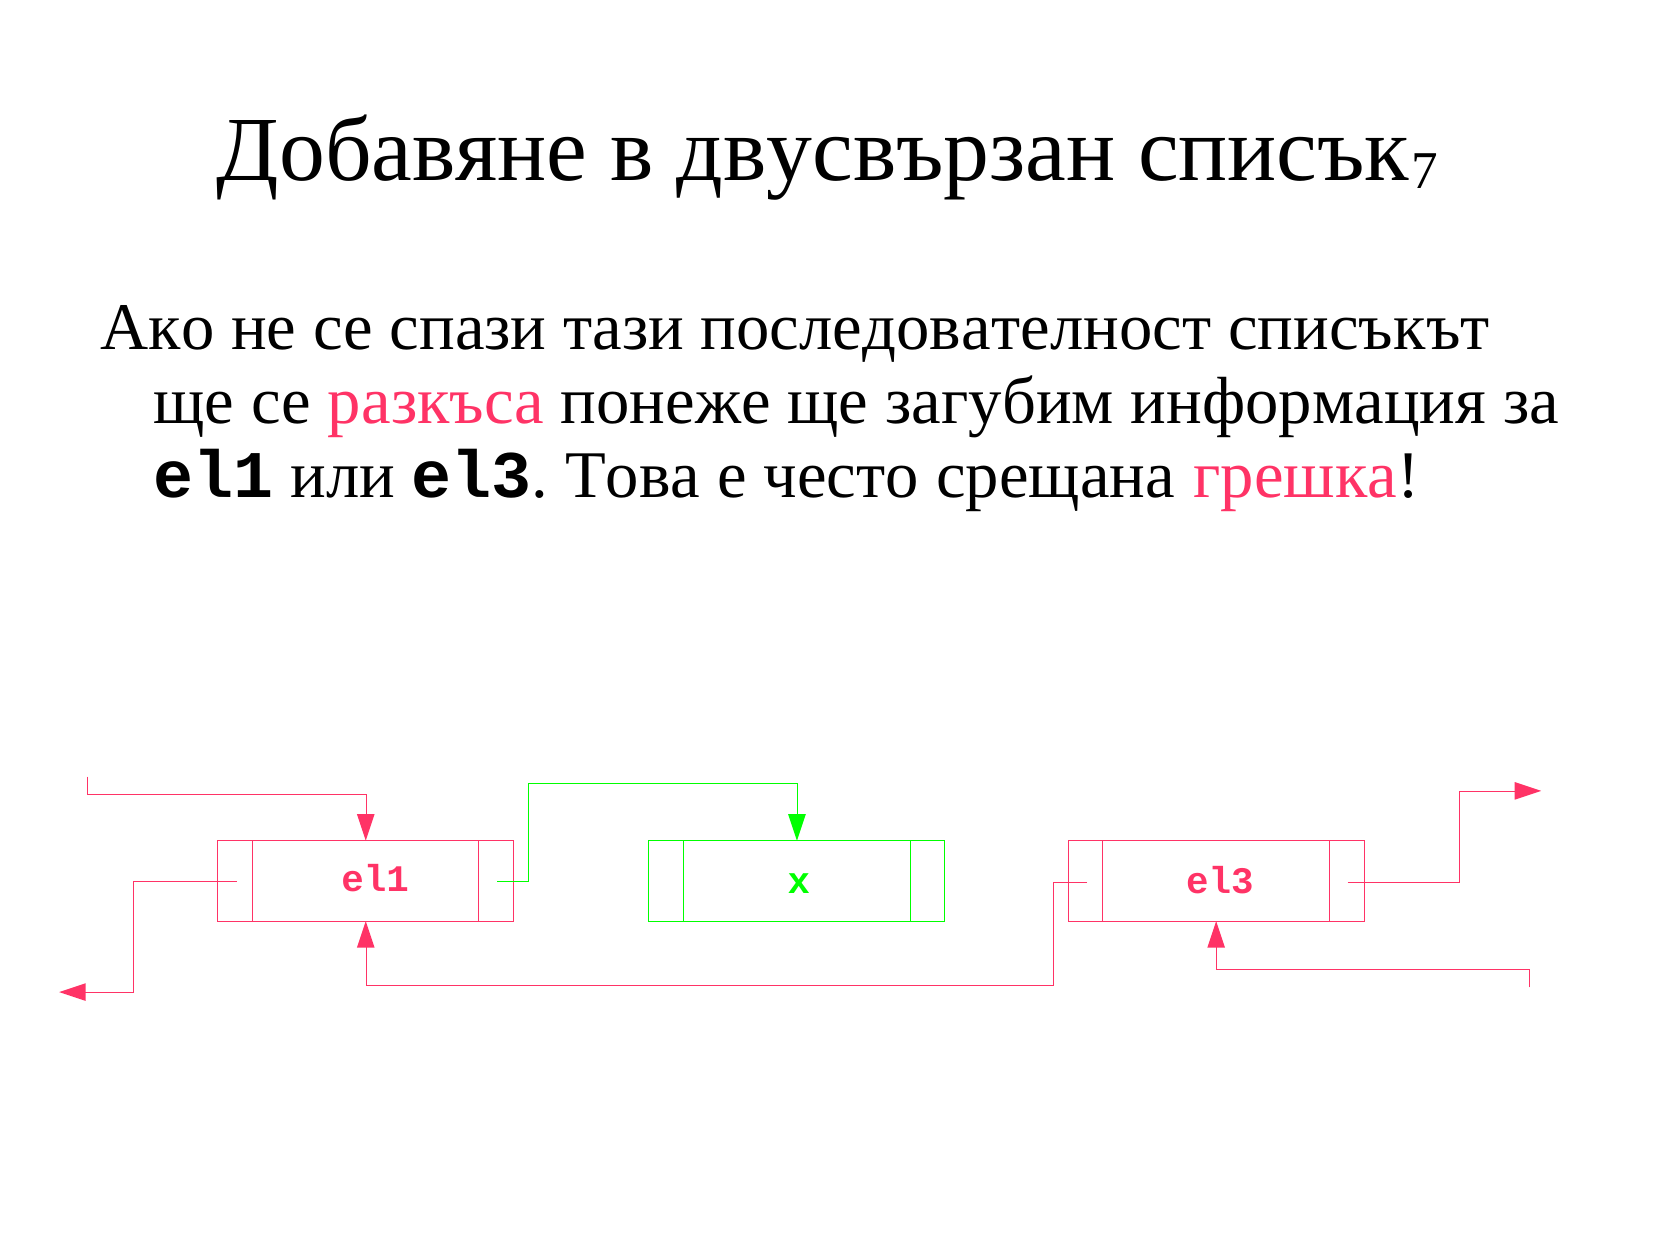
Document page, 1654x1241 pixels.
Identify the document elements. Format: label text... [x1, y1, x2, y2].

text_box x [667, 852, 929, 913]
list Ако не се спази тази последователност списъкът ще се разкъса понеже ще загубим информация за el1 или el3. Това е често срещана грешка! [82, 290, 1571, 1109]
title Добавяне в двусвързан списък7 [121, 46, 1534, 254]
